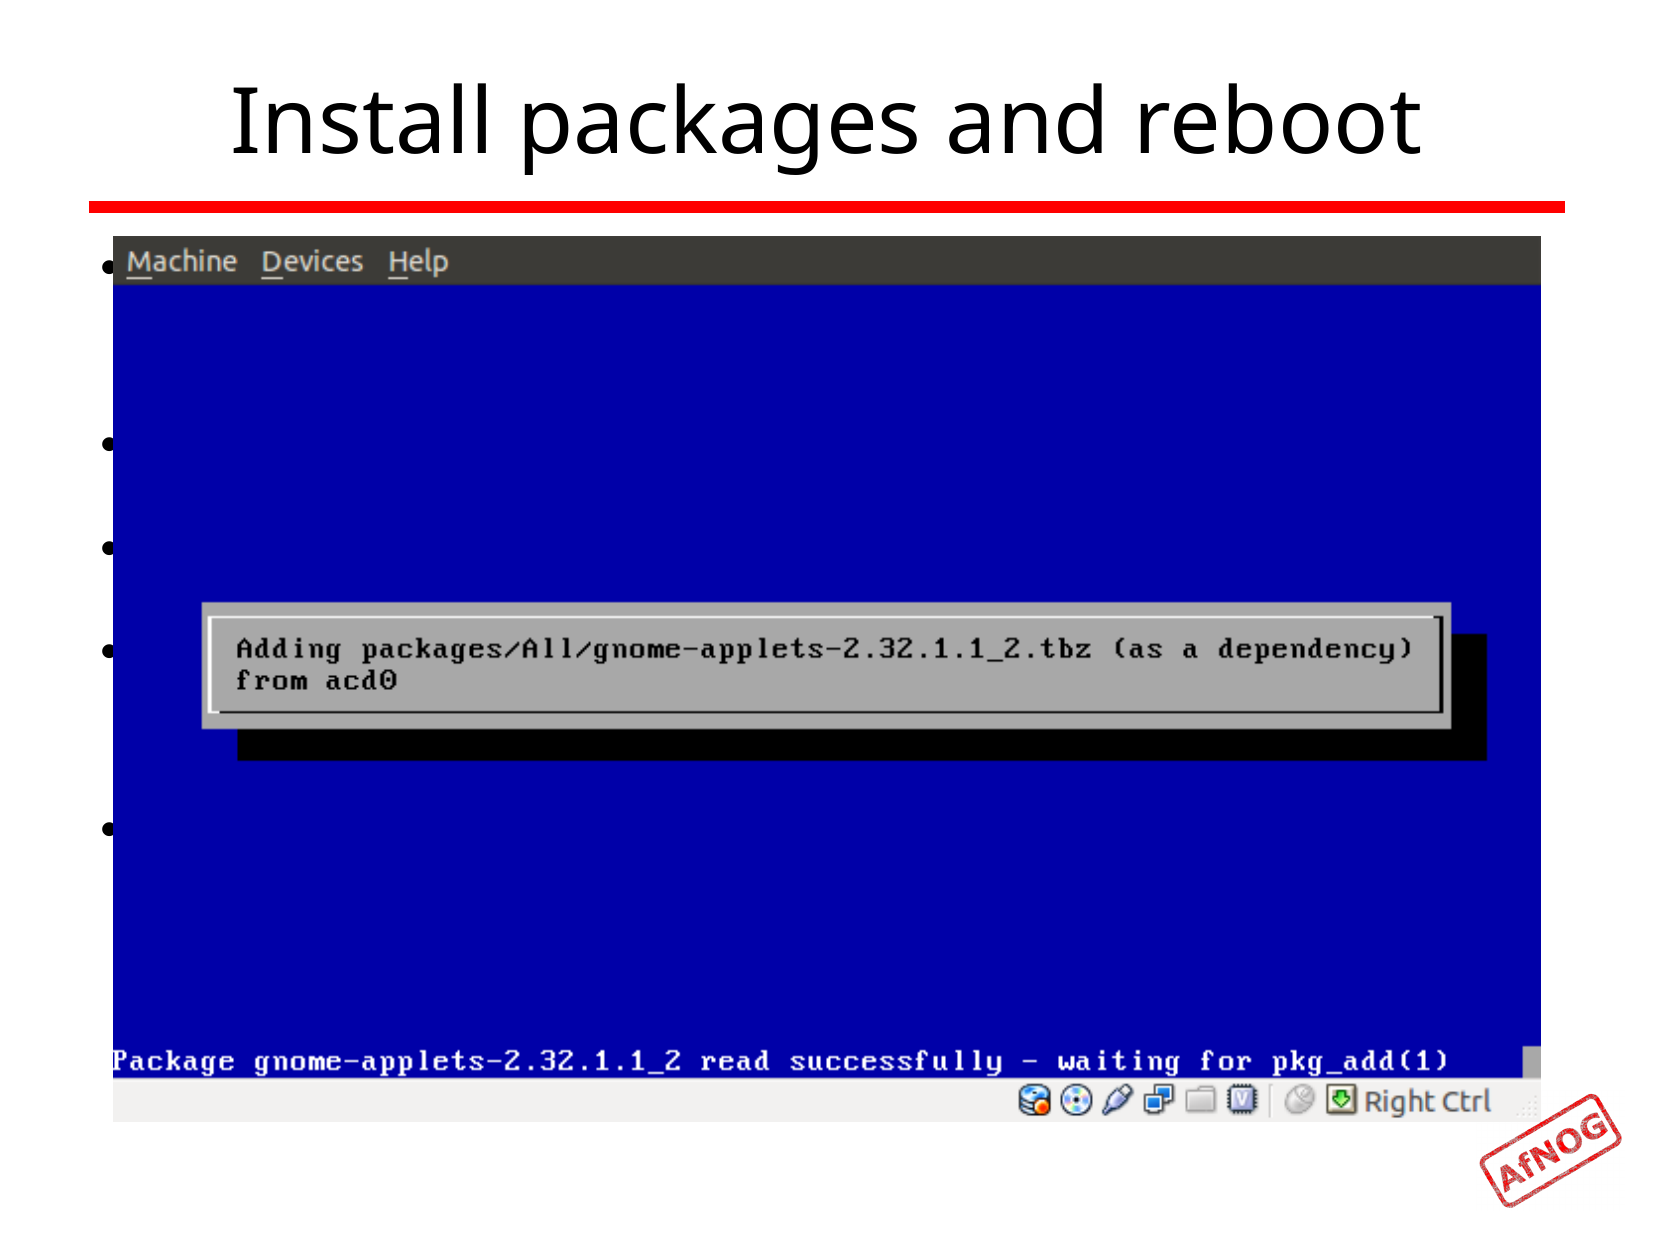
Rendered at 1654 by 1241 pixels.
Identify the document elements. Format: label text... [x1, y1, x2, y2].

picture [1476, 1090, 1625, 1211]
list Confirm the selected packages Wait for them to install Choose Exit From the main menu, choose Exit Install Virtual machine will reboot into FreeBSD! [82, 236, 319, 1108]
picture [319, 236, 1572, 1122]
title Install packages and reboot [88, 36, 1565, 200]
